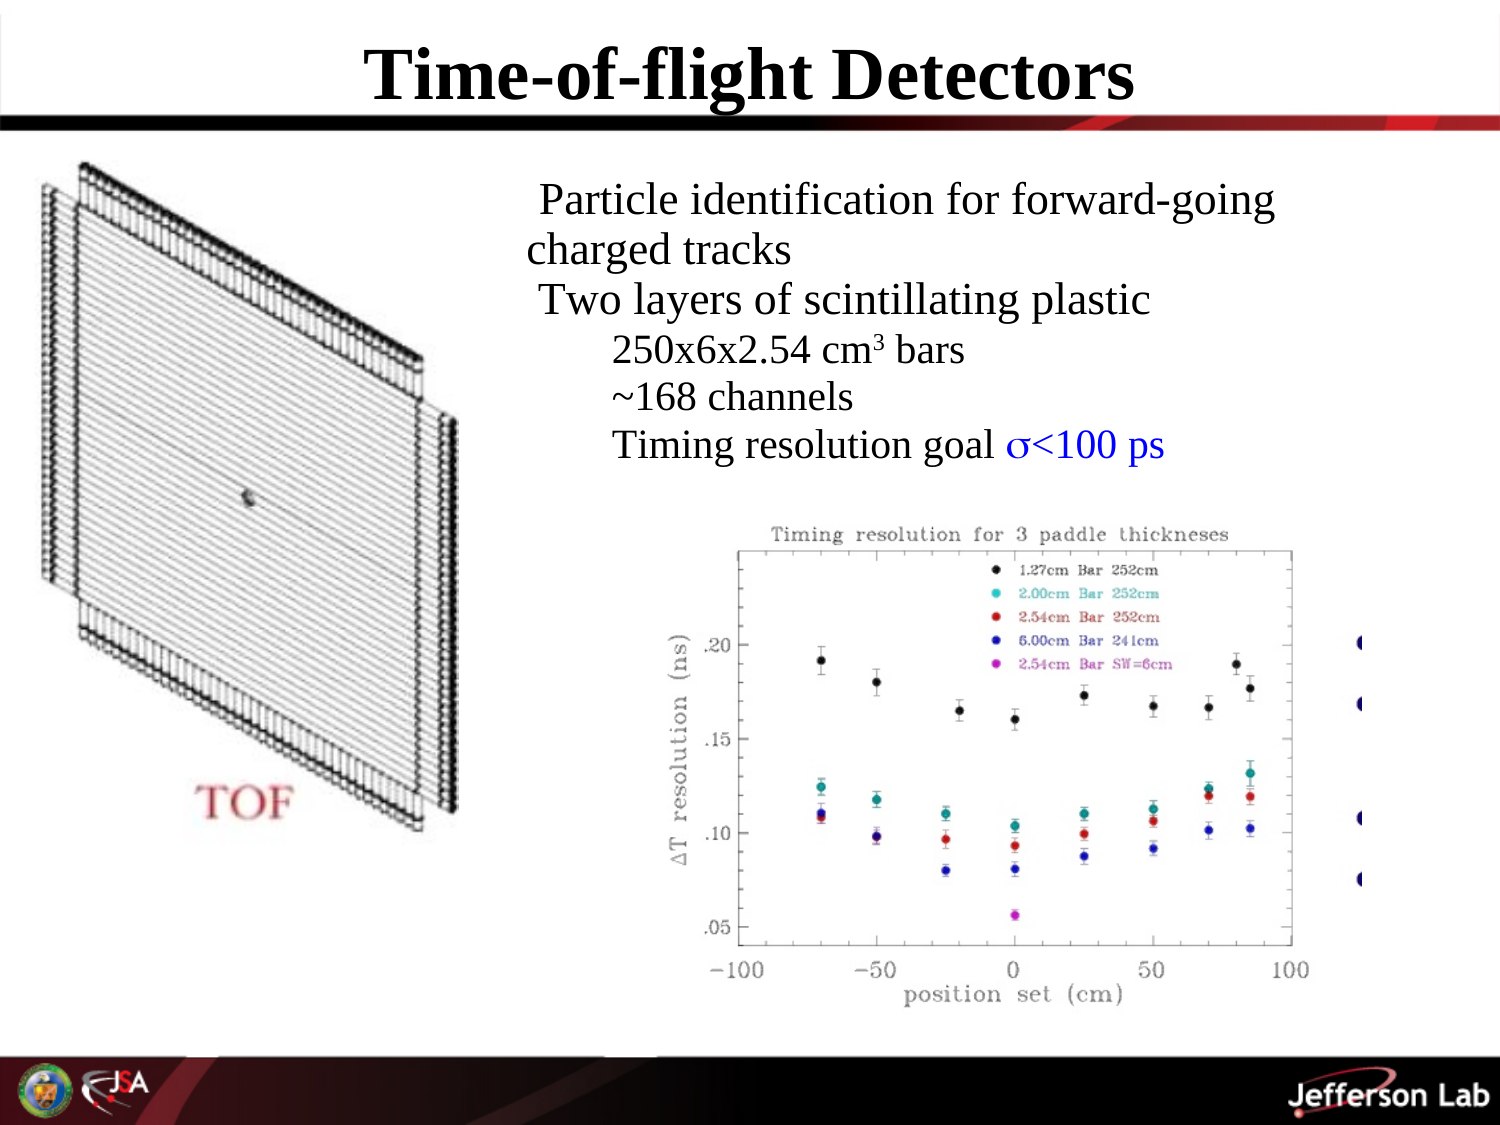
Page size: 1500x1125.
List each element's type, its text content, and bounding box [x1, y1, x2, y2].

picture [0, 0, 1500, 1125]
title Time-of-flight Detectors [112, 0, 1388, 151]
text_box Particle identification for forward-going charged tracks Two layers of scintillating plastic 250x6x2.54 cm3 bars ~168 channels Timing resolution goal <100 ps [526, 171, 1452, 485]
